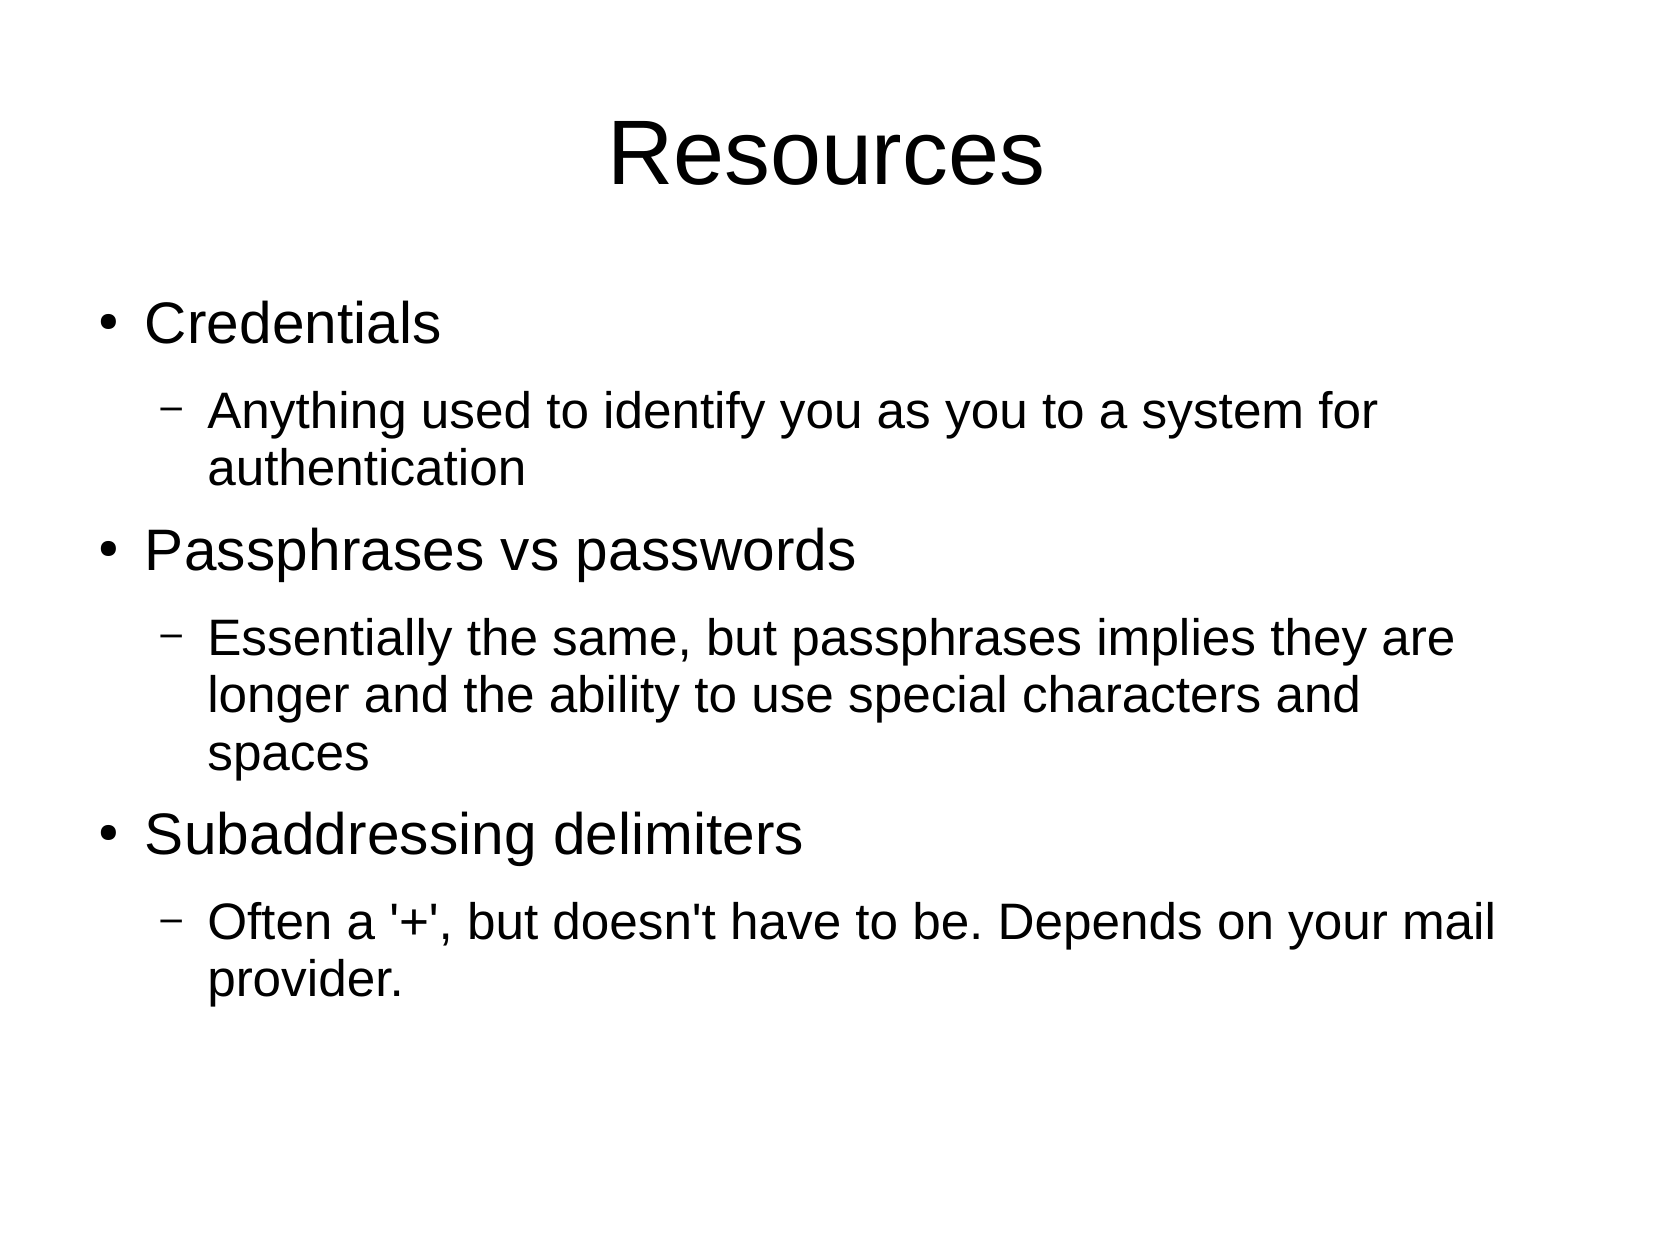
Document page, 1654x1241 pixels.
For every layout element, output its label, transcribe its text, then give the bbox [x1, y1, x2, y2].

list Credentials Anything used to identify you as you to a system for authentication Passphrases vs passwords Essentially the same, but passphrases implies they are longer and the ability to use special characters and spaces Subaddressing delimiters Often a '+', but doesn't have to be. Depends on your mail provider. [82, 290, 1538, 1010]
title Resources [82, 49, 1571, 257]
